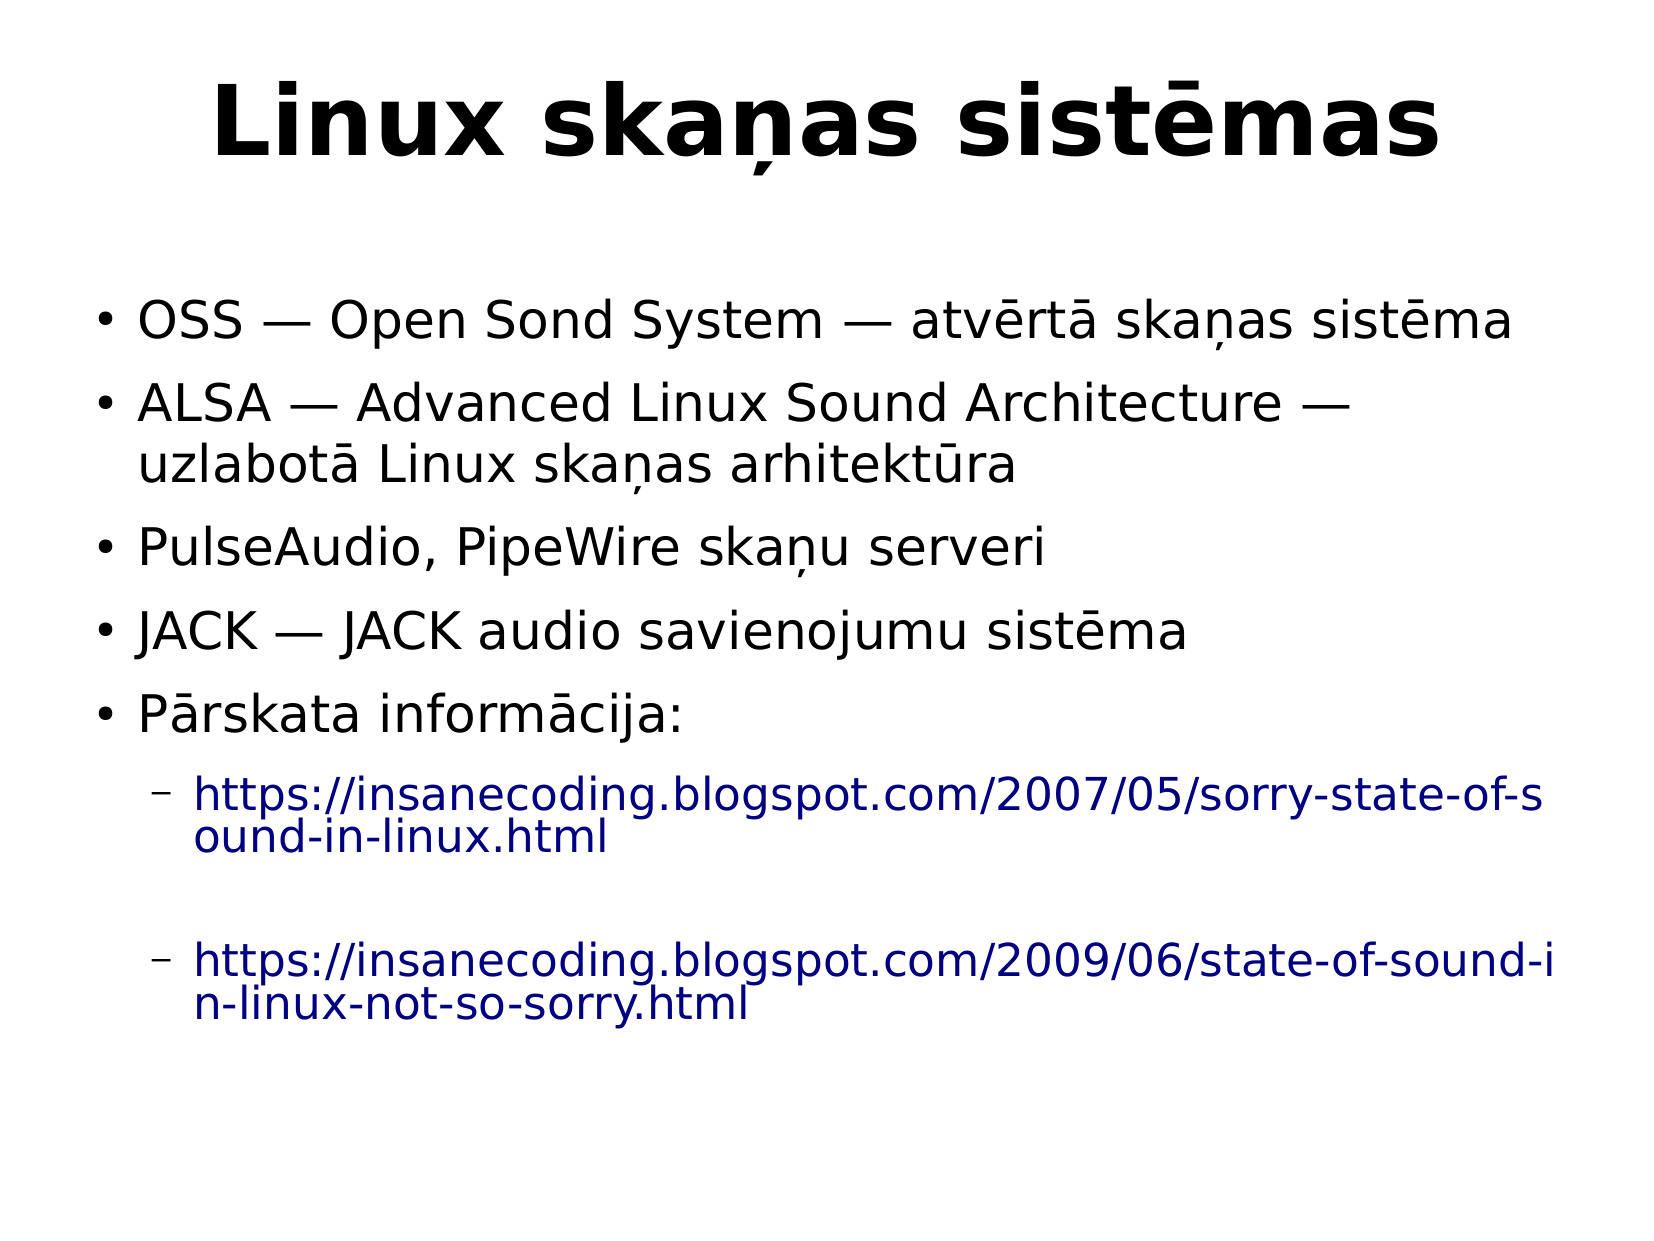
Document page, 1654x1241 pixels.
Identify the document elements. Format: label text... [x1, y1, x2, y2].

title Linux skaņas sistēmas [82, 49, 1571, 195]
list OSS — Open Sond System — atvērtā skaņas sistēma ALSA — Advanced Linux Sound Architecture — uzlabotā Linux skaņas arhitektūra PulseAudio, PipeWire skaņu serveri JACK — JACK audio savienojumu sistēma Pārskata informācija: https://insanecoding.blogspot.com/2007/05/sorry-state-of-sound-in-linux.html https://insanecoding.blogspot.com/2009/06/state-of-sound-in-linux-not-so-sorry.html [82, 290, 1571, 1010]
